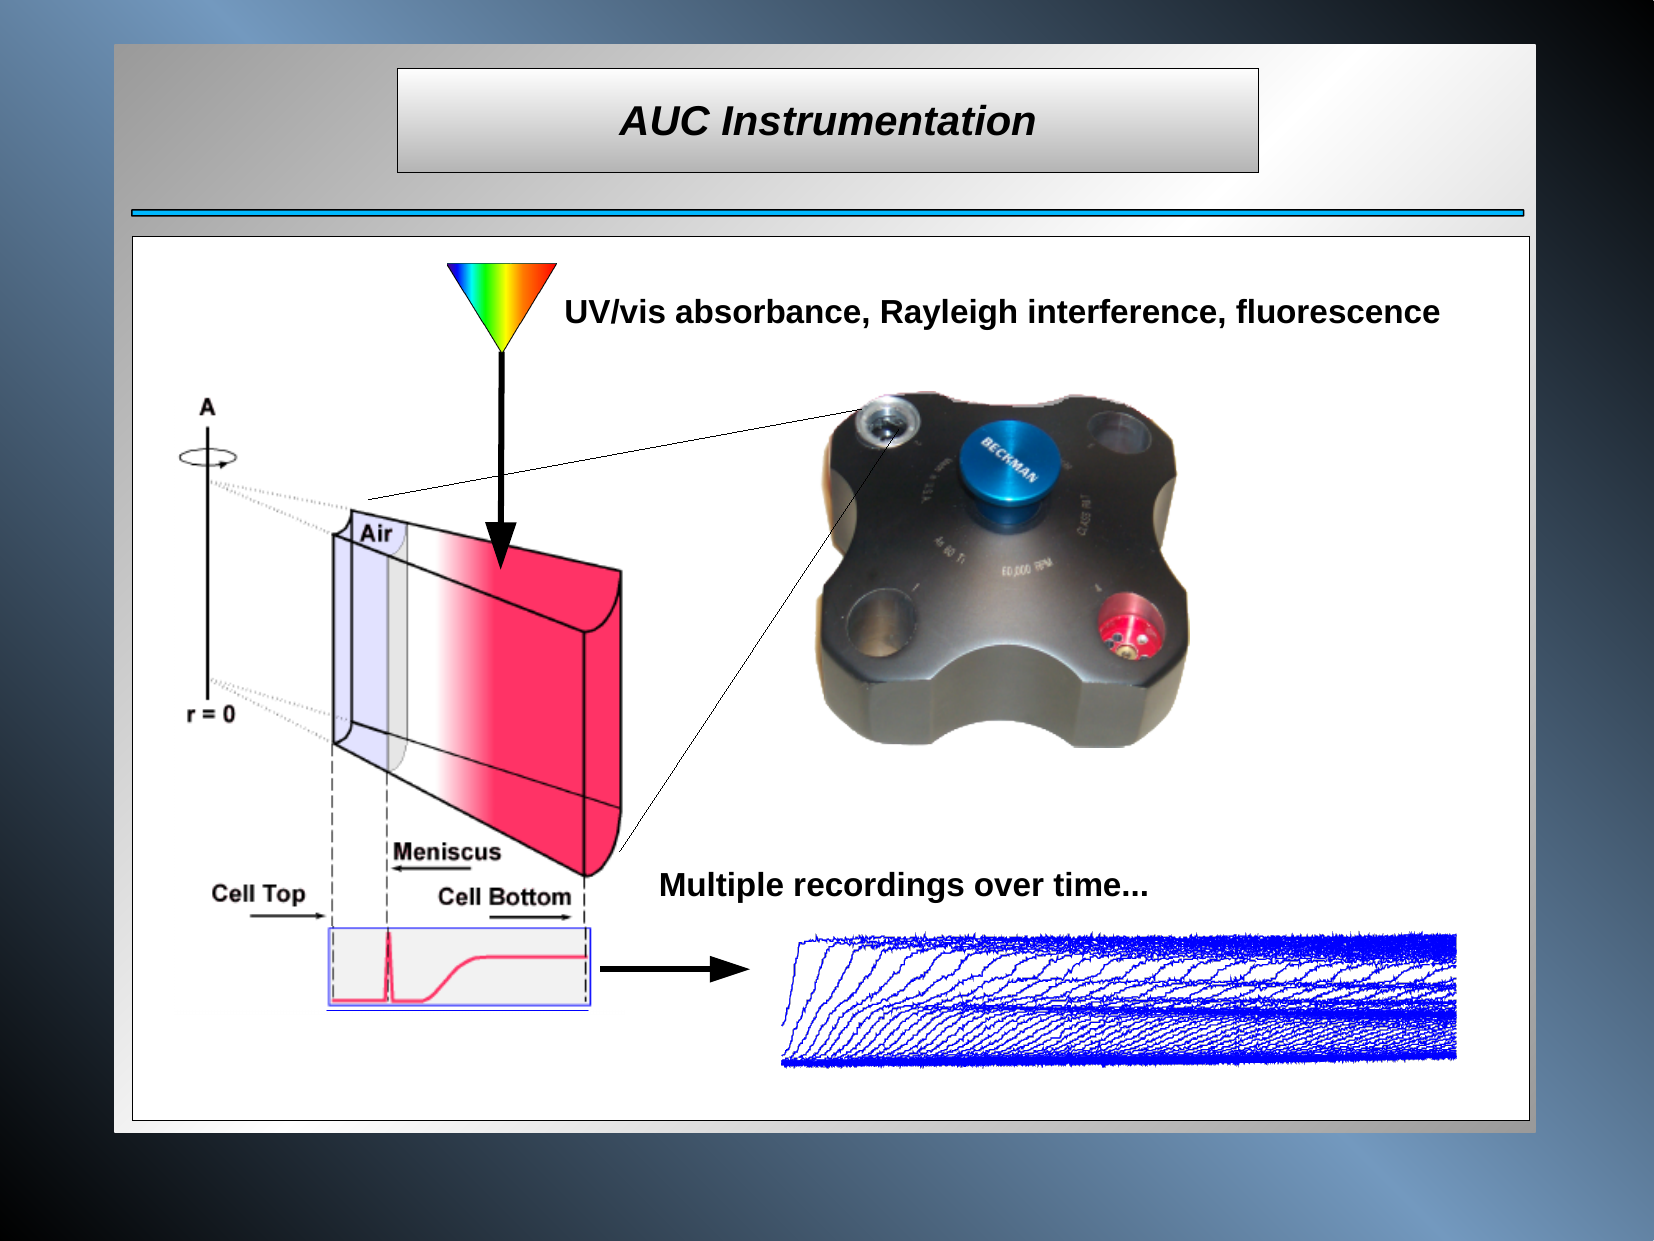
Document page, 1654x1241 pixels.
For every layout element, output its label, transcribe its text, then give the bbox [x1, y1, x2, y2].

text_box Multiple recordings over time... [658, 866, 1150, 904]
picture [814, 391, 1190, 748]
picture [781, 930, 1457, 1069]
text_box [131, 209, 1524, 216]
text_box AUC Instrumentation [397, 68, 1259, 173]
picture [174, 392, 626, 1015]
picture [447, 263, 557, 353]
text_box UV/vis absorbance, Rayleigh interference, fluorescence [564, 293, 1441, 331]
text_box [132, 236, 1530, 1121]
